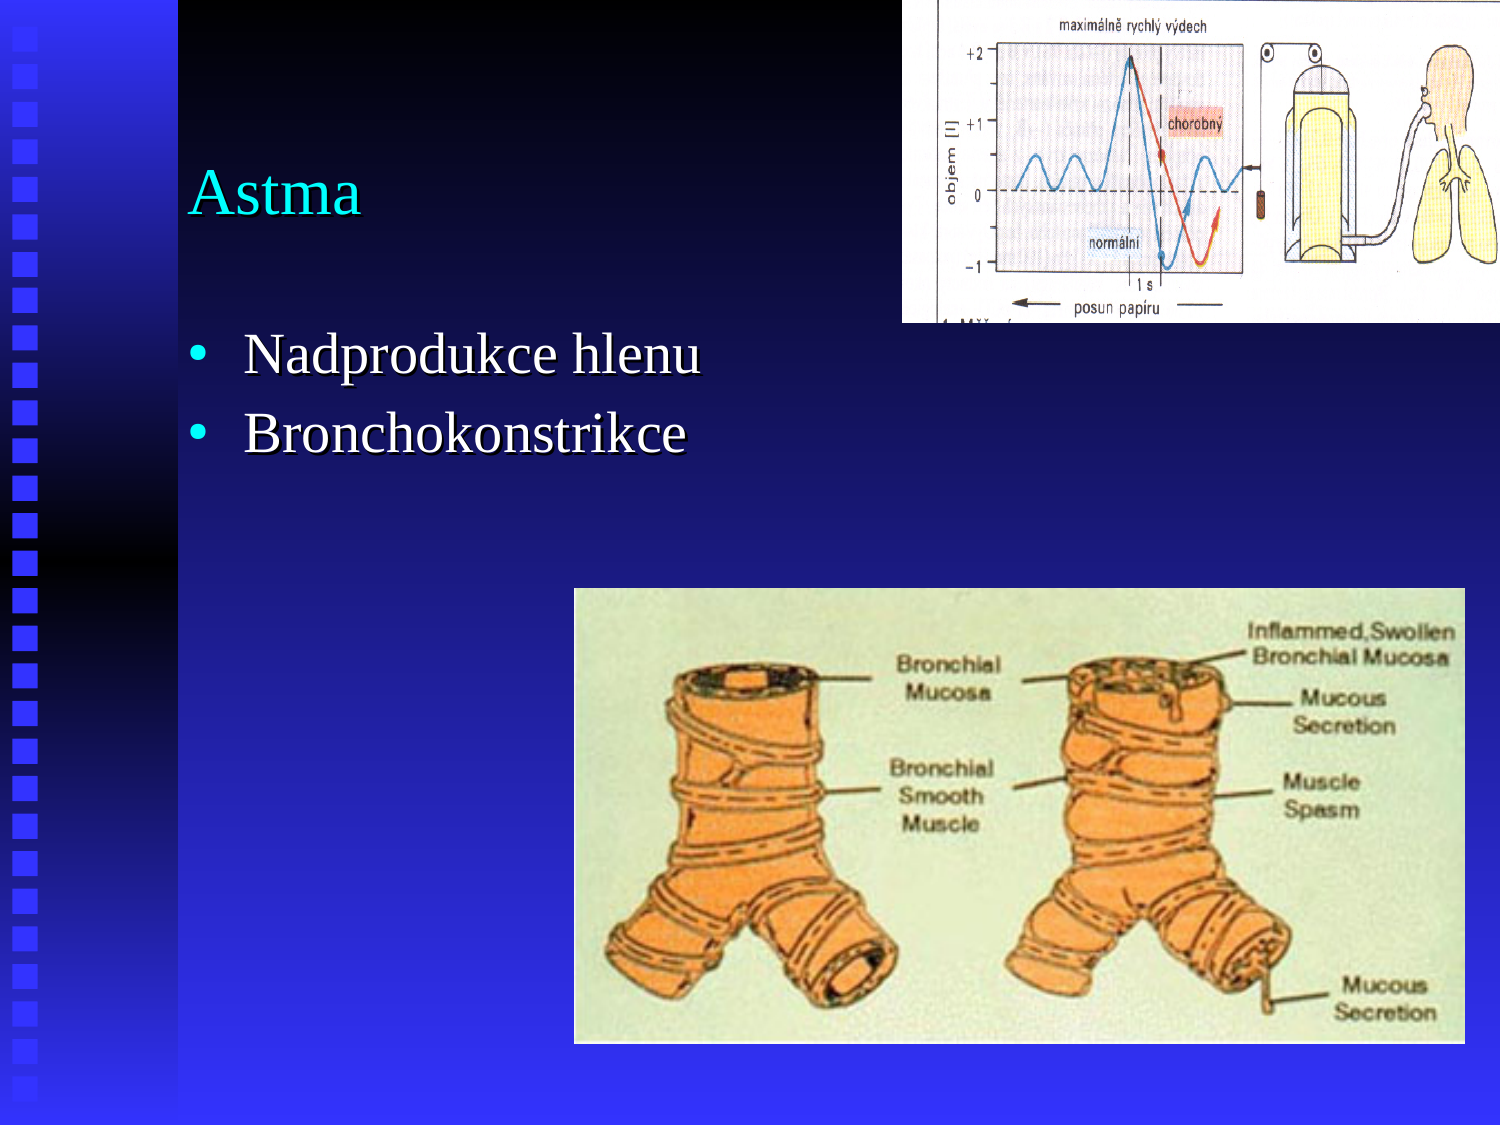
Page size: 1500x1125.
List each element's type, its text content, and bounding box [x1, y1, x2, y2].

title Astma [187, 99, 902, 288]
list Nadprodukce hlenu Bronchokonstrikce [187, 324, 1463, 1001]
picture [574, 588, 1465, 1044]
picture [902, 0, 1500, 323]
